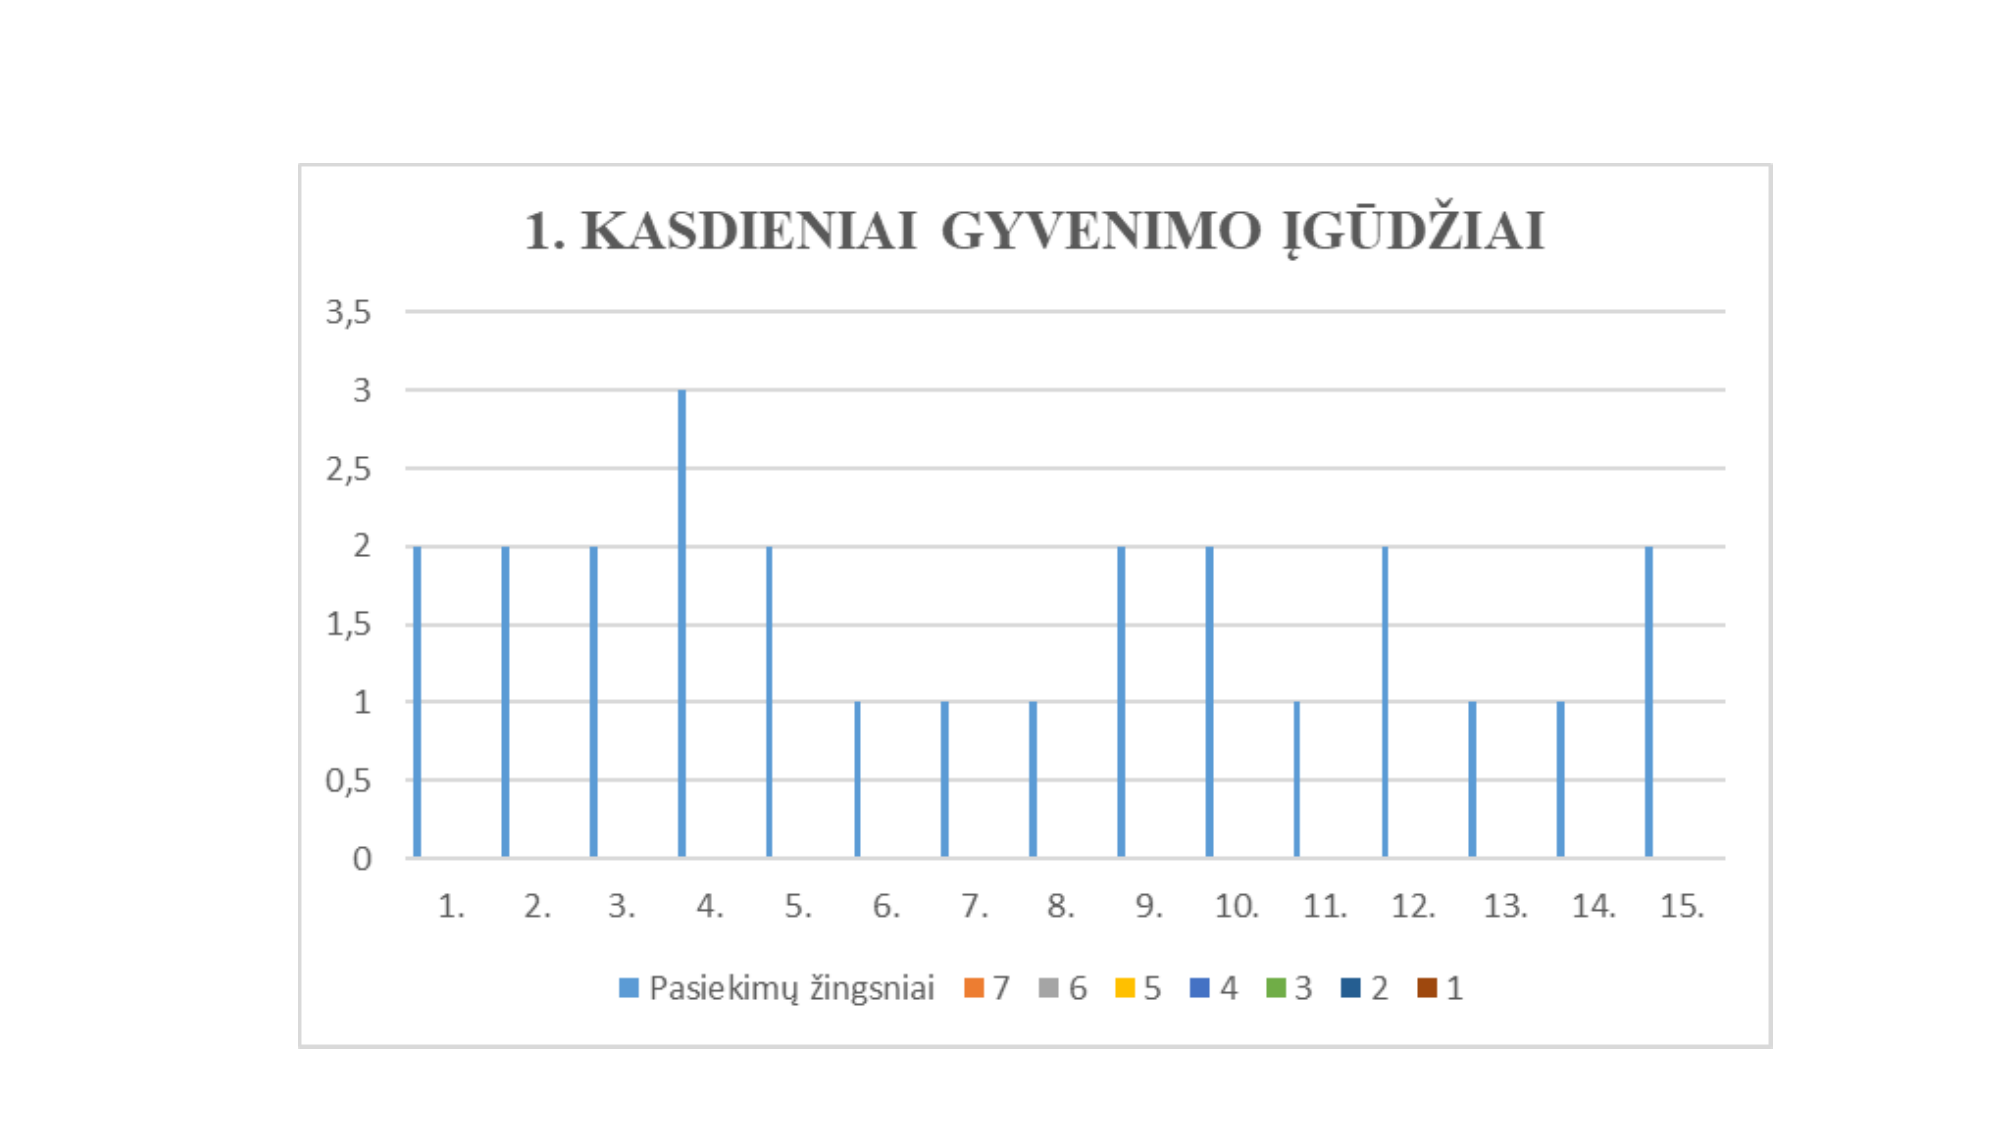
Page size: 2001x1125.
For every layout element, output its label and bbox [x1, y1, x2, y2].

picture [298, 163, 1773, 1049]
